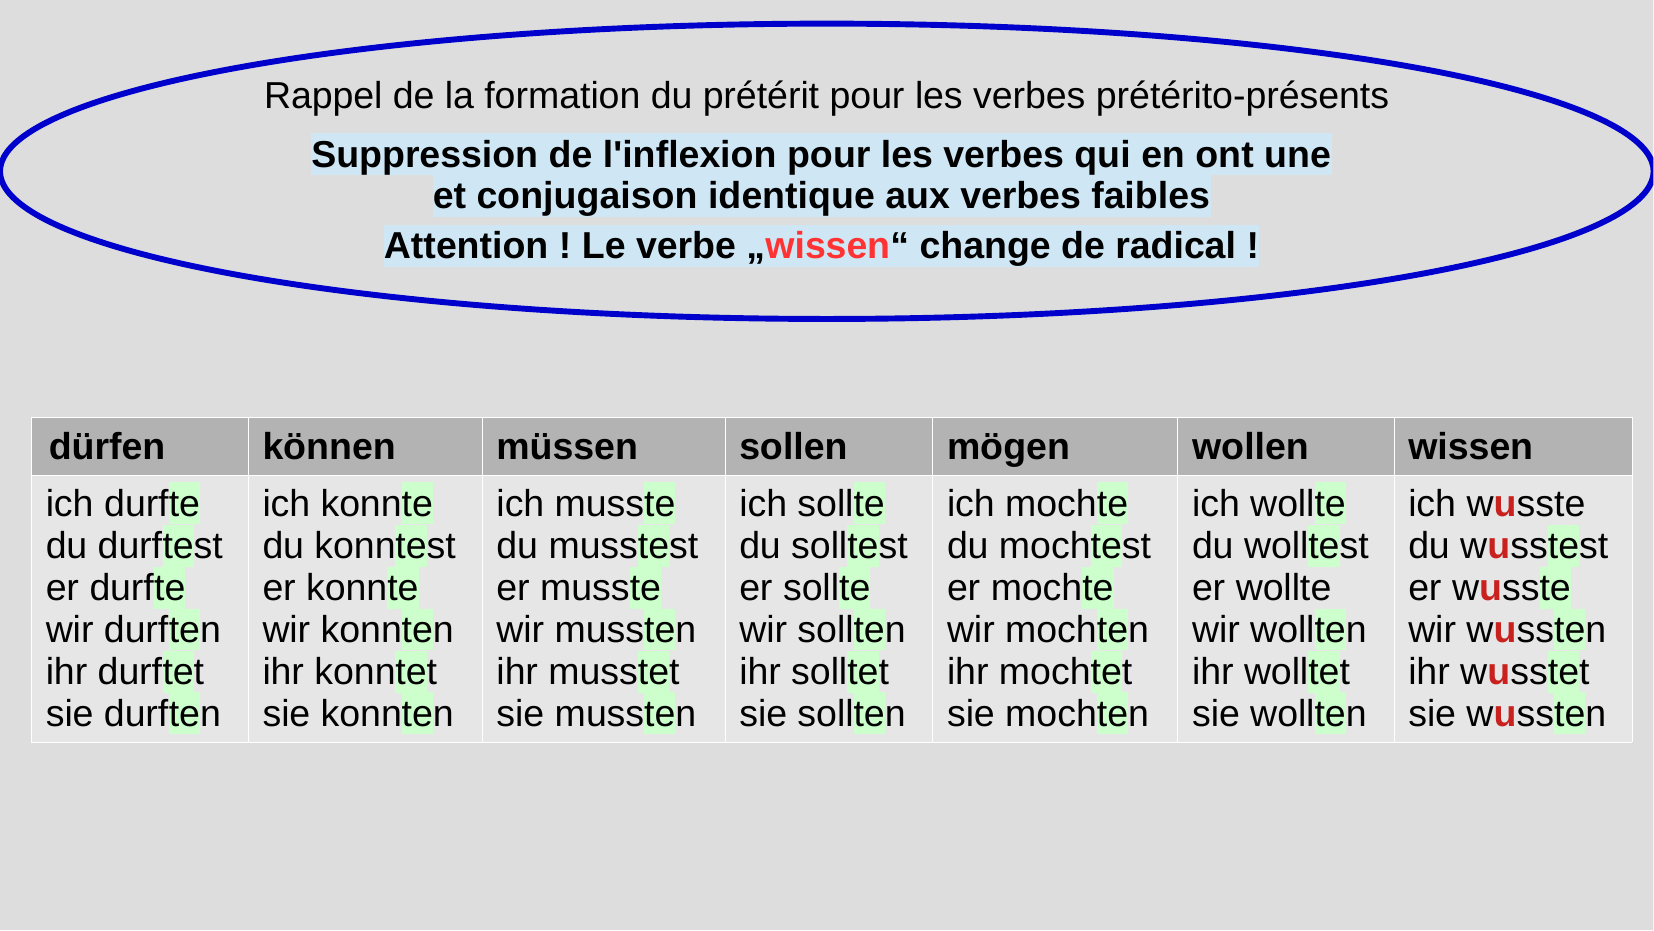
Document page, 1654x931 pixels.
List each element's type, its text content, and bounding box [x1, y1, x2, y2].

text_box Suppression de l'inflexion pour les verbes qui en ont une et conjugaison identique aux verbes faibles [296, 125, 1358, 225]
table_cell ich wollte du wolltest er wollte wir wollten ihr wolltet sie wollten [1178, 476, 1394, 742]
table_header mögen [933, 418, 1177, 475]
text_box Attention ! Le verbe „wissen“ change de radical ! [369, 214, 1285, 278]
table_header müssen [483, 418, 725, 475]
table_cell ich konnte du konntest er konnte wir konnten ihr konntet sie konnten [249, 476, 482, 742]
table_cell ich musste du musstest er musste wir mussten ihr musstet sie mussten [483, 476, 725, 742]
table_header wissen [1395, 418, 1632, 475]
table_cell ich sollte du solltest er sollte wir sollten ihr solltet sie sollten [726, 476, 932, 742]
table_cell ich mochte du mochtest er mochte wir mochten ihr mochtet sie mochten [933, 476, 1177, 742]
table_header sollen [726, 418, 932, 475]
table_header wollen [1178, 418, 1394, 475]
table_cell ich wusste du wusstest er wusste wir wussten ihr wusstet sie wussten [1395, 476, 1632, 742]
table_header dürfen [32, 418, 248, 475]
table_header können [249, 418, 482, 475]
text_box Rappel de la formation du prétérit pour les verbes prétérito-présents [0, 23, 1654, 319]
table_cell ich durfte du durftest er durfte wir durften ihr durftet sie durften [32, 476, 248, 742]
